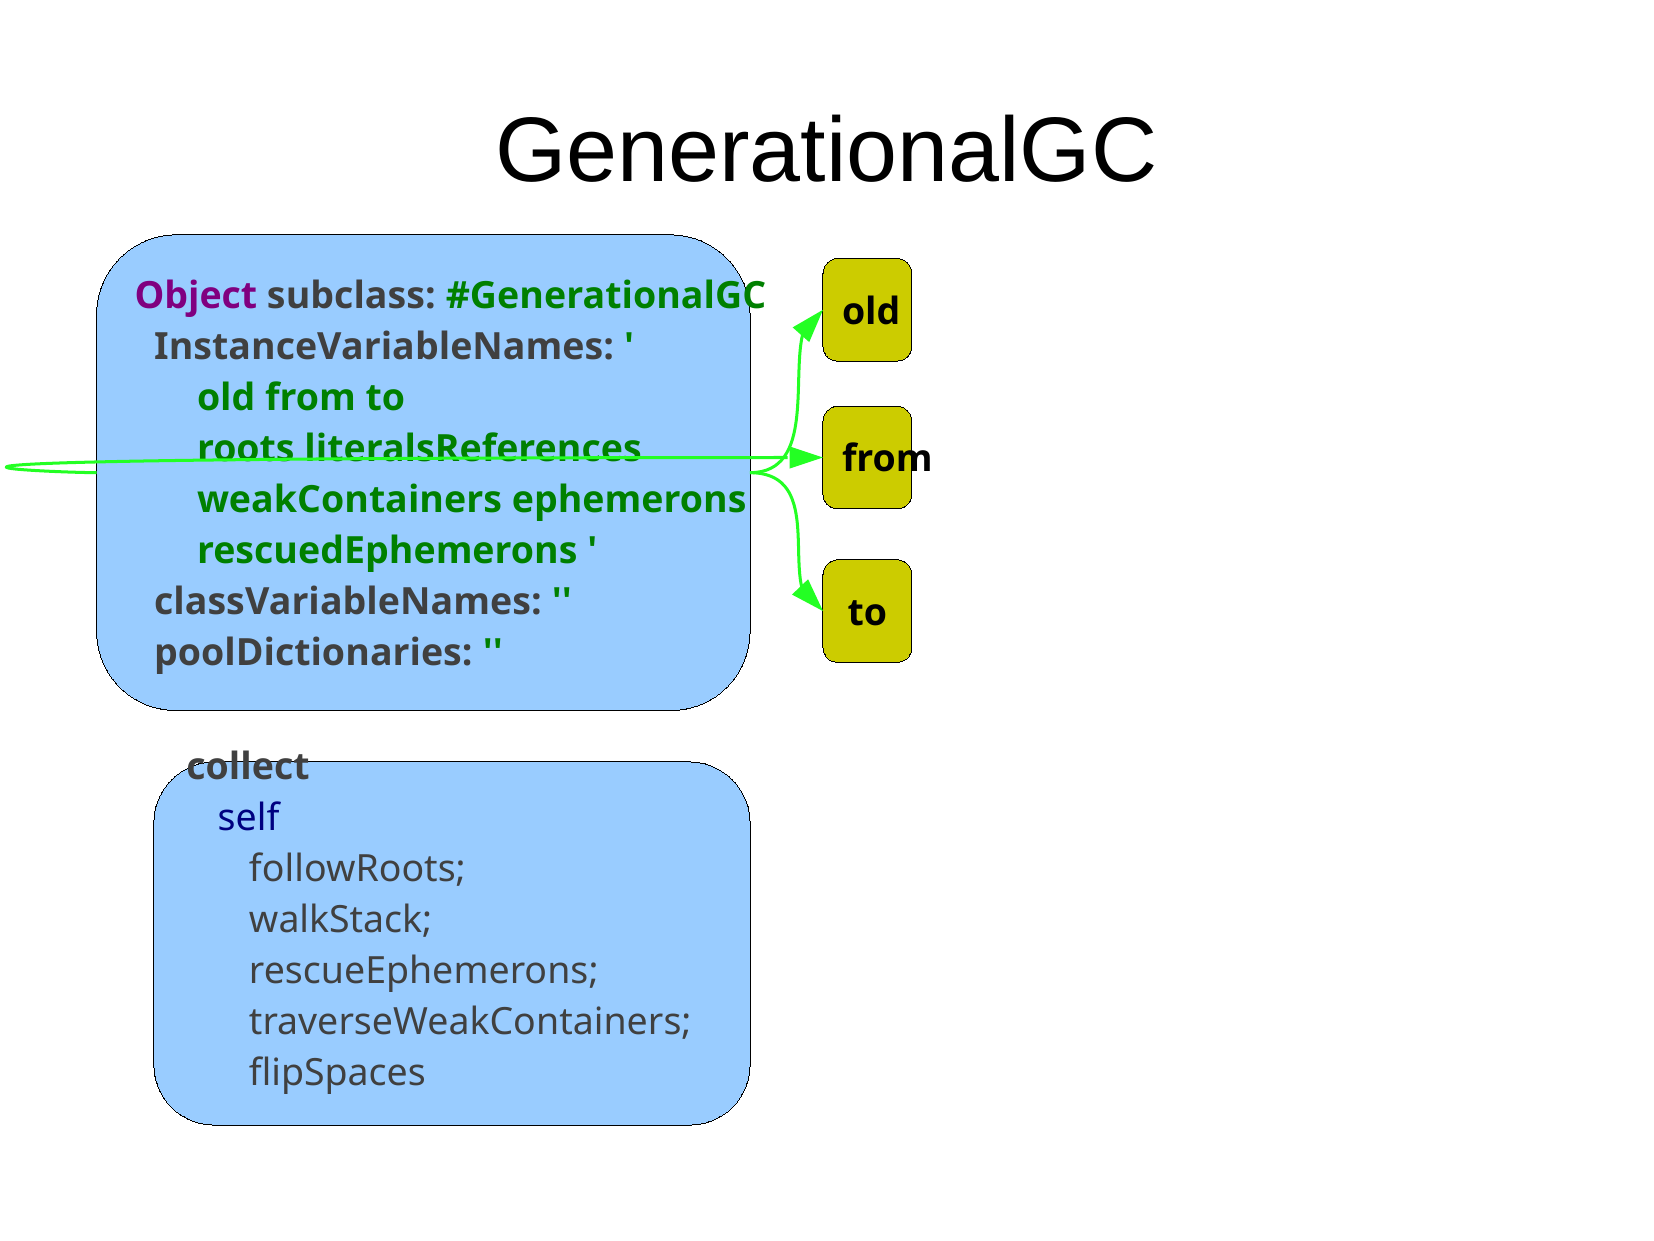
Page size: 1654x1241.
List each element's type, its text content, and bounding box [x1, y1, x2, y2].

text_box old [822, 258, 912, 362]
text_box collect self followRoots; walkStack; rescueEphemerons; traverseWeakContainers; flipSpaces [153, 761, 751, 1126]
text_box GenerationalGC [143, 91, 1511, 209]
text_box from [822, 406, 912, 509]
text_box to [822, 559, 912, 663]
text_box Object subclass: #GenerationalGC InstanceVariableNames: ' old from to roots literalsReferences weakContainers ephemerons rescuedEphemerons ' classVariableNames: '' poolDictionaries: '' [96, 460, 751, 711]
text_box Object subclass: #GenerationalGC InstanceVariableNames: ' old from to roots literalsReferences weakContainers ephemerons rescuedEphemerons ' classVariableNames: '' poolDictionaries: '' [96, 234, 751, 460]
